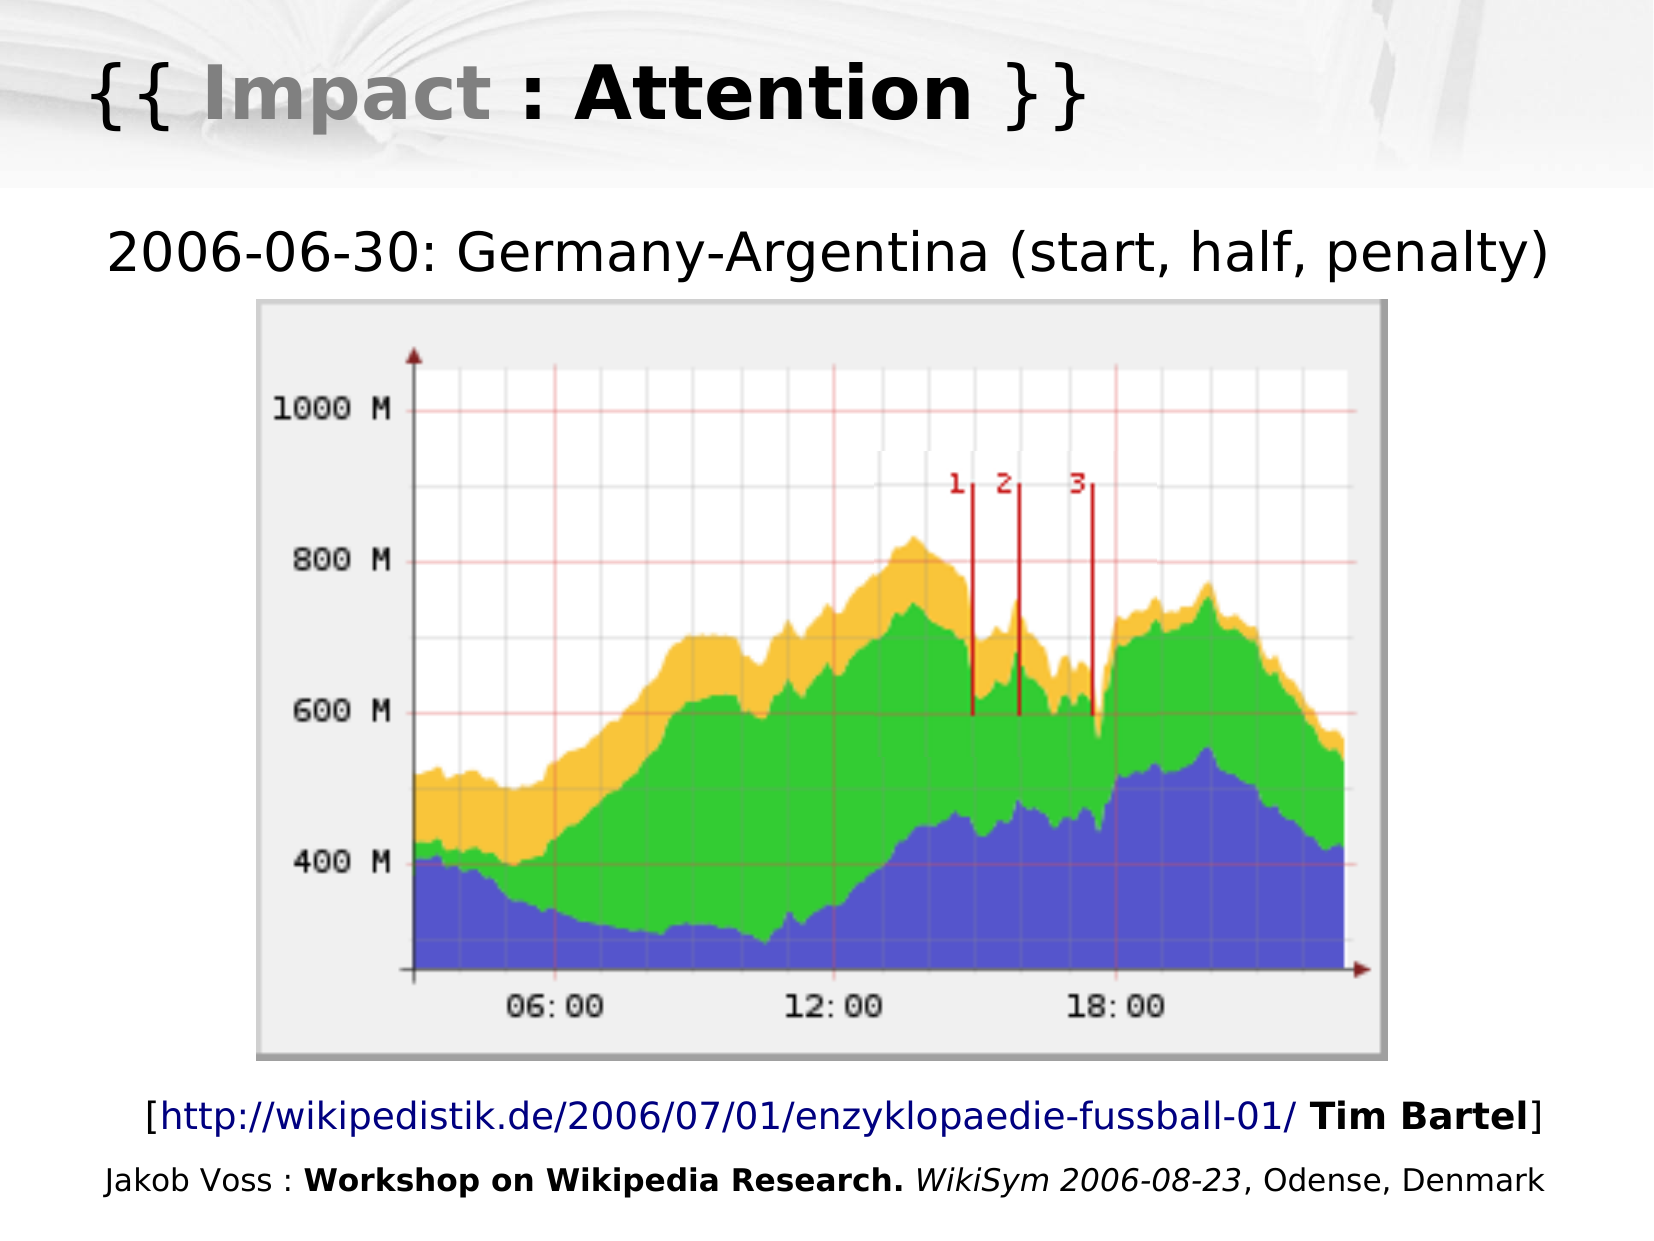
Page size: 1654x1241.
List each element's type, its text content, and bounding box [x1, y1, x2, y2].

picture [256, 299, 1388, 1061]
text_box [http://wikipedistik.de/2006/07/01/enzyklopaedie-fussball-01/ Tim Bartel] [112, 1087, 1559, 1146]
list 2006-06-30: Germany-Argentina (start, half, penalty) [88, 221, 1577, 314]
title {{ Impact : Attention }} [82, 37, 1571, 151]
picture [0, 0, 1654, 188]
